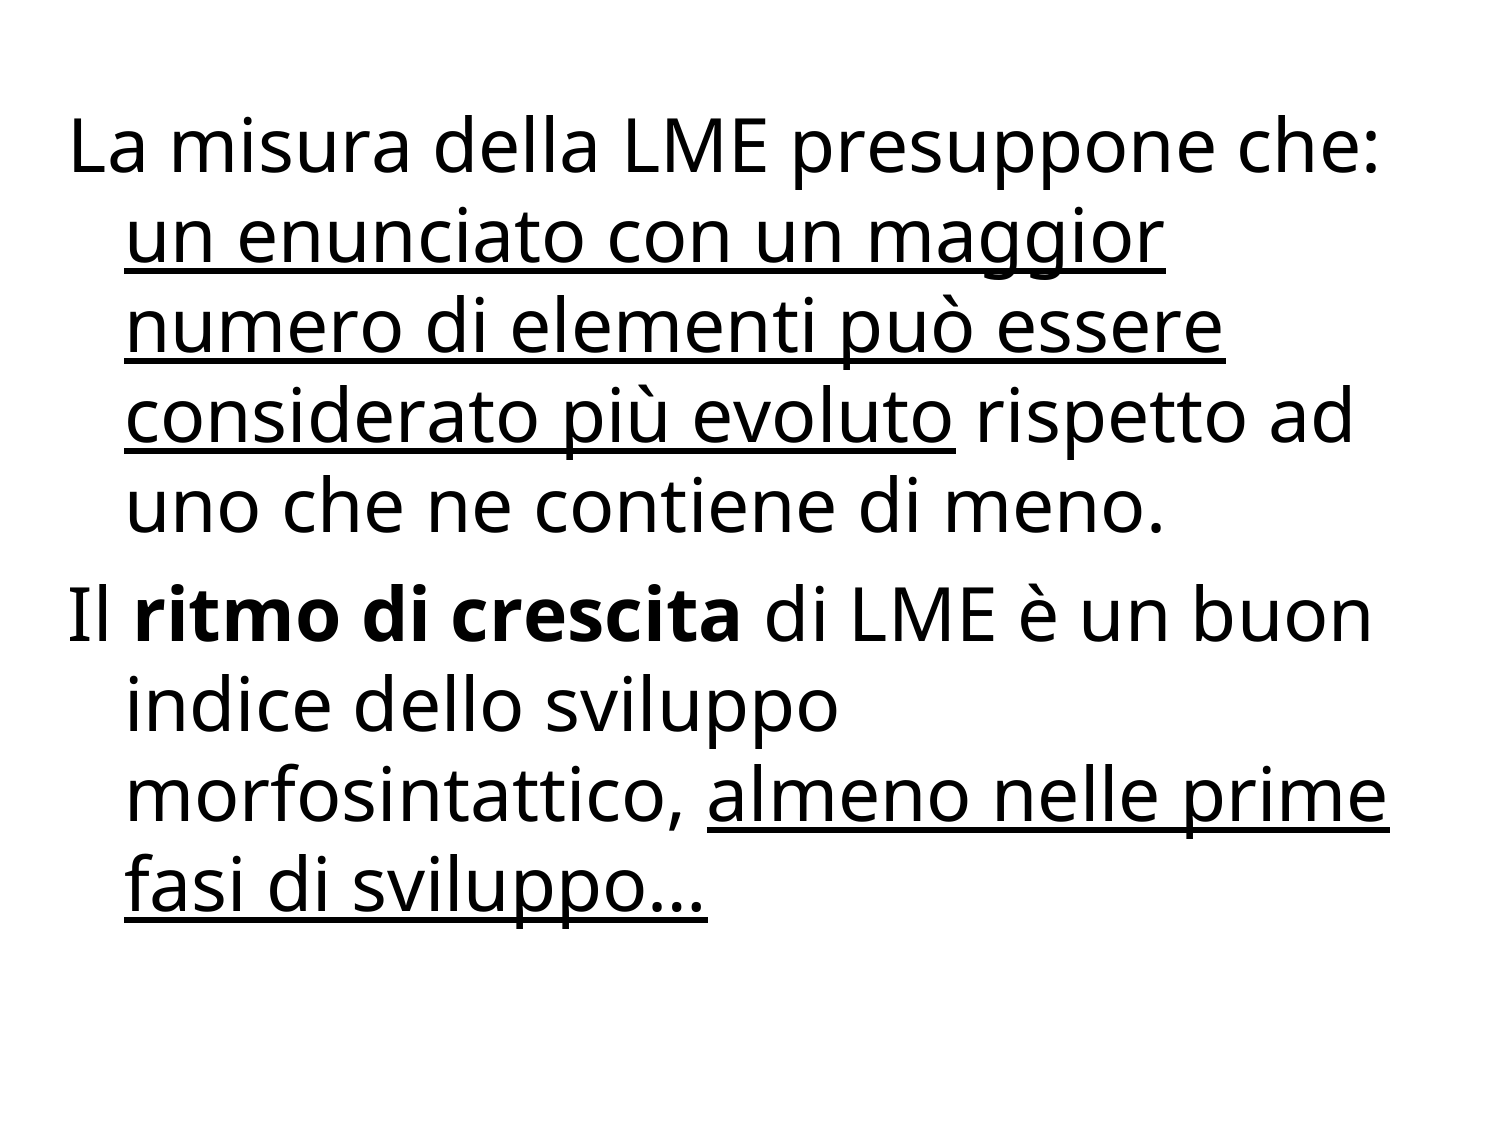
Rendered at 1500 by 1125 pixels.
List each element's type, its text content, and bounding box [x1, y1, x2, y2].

list La misura della LME presuppone che: un enunciato con un maggior numero di elementi può essere considerato più evoluto rispetto ad uno che ne contiene di meno. Il ritmo di crescita di LME è un buon indice dello sviluppo morfosintattico, almeno nelle prime fasi di sviluppo… [53, 90, 1416, 1000]
